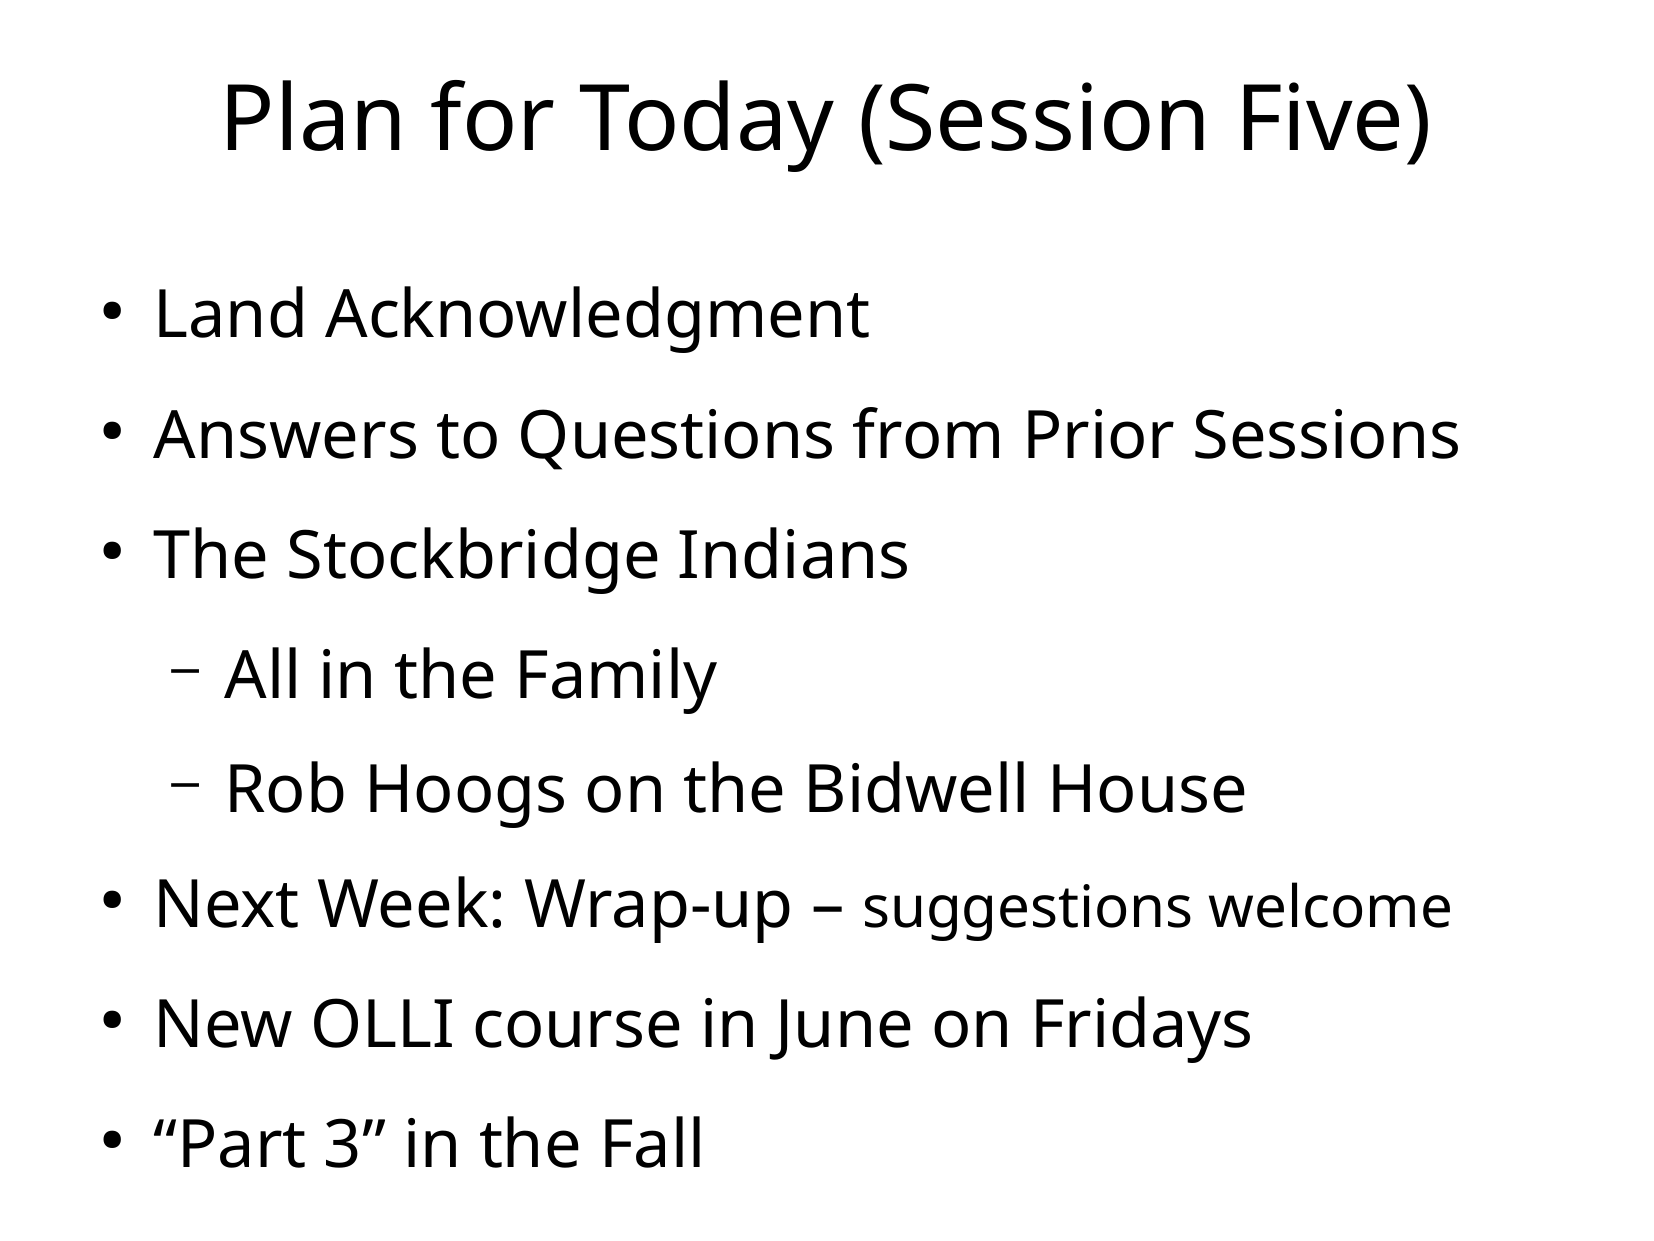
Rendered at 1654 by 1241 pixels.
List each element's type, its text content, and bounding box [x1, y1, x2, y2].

title Plan for Today (Session Five) [82, 49, 1571, 181]
list Land Acknowledgment Answers to Questions from Prior Sessions The Stockbridge Indians All in the Family Rob Hoogs on the Bidwell House Next Week: Wrap-up – suggestions welcome New OLLI course in June on Fridays “Part 3” in the Fall [82, 266, 1571, 1154]
